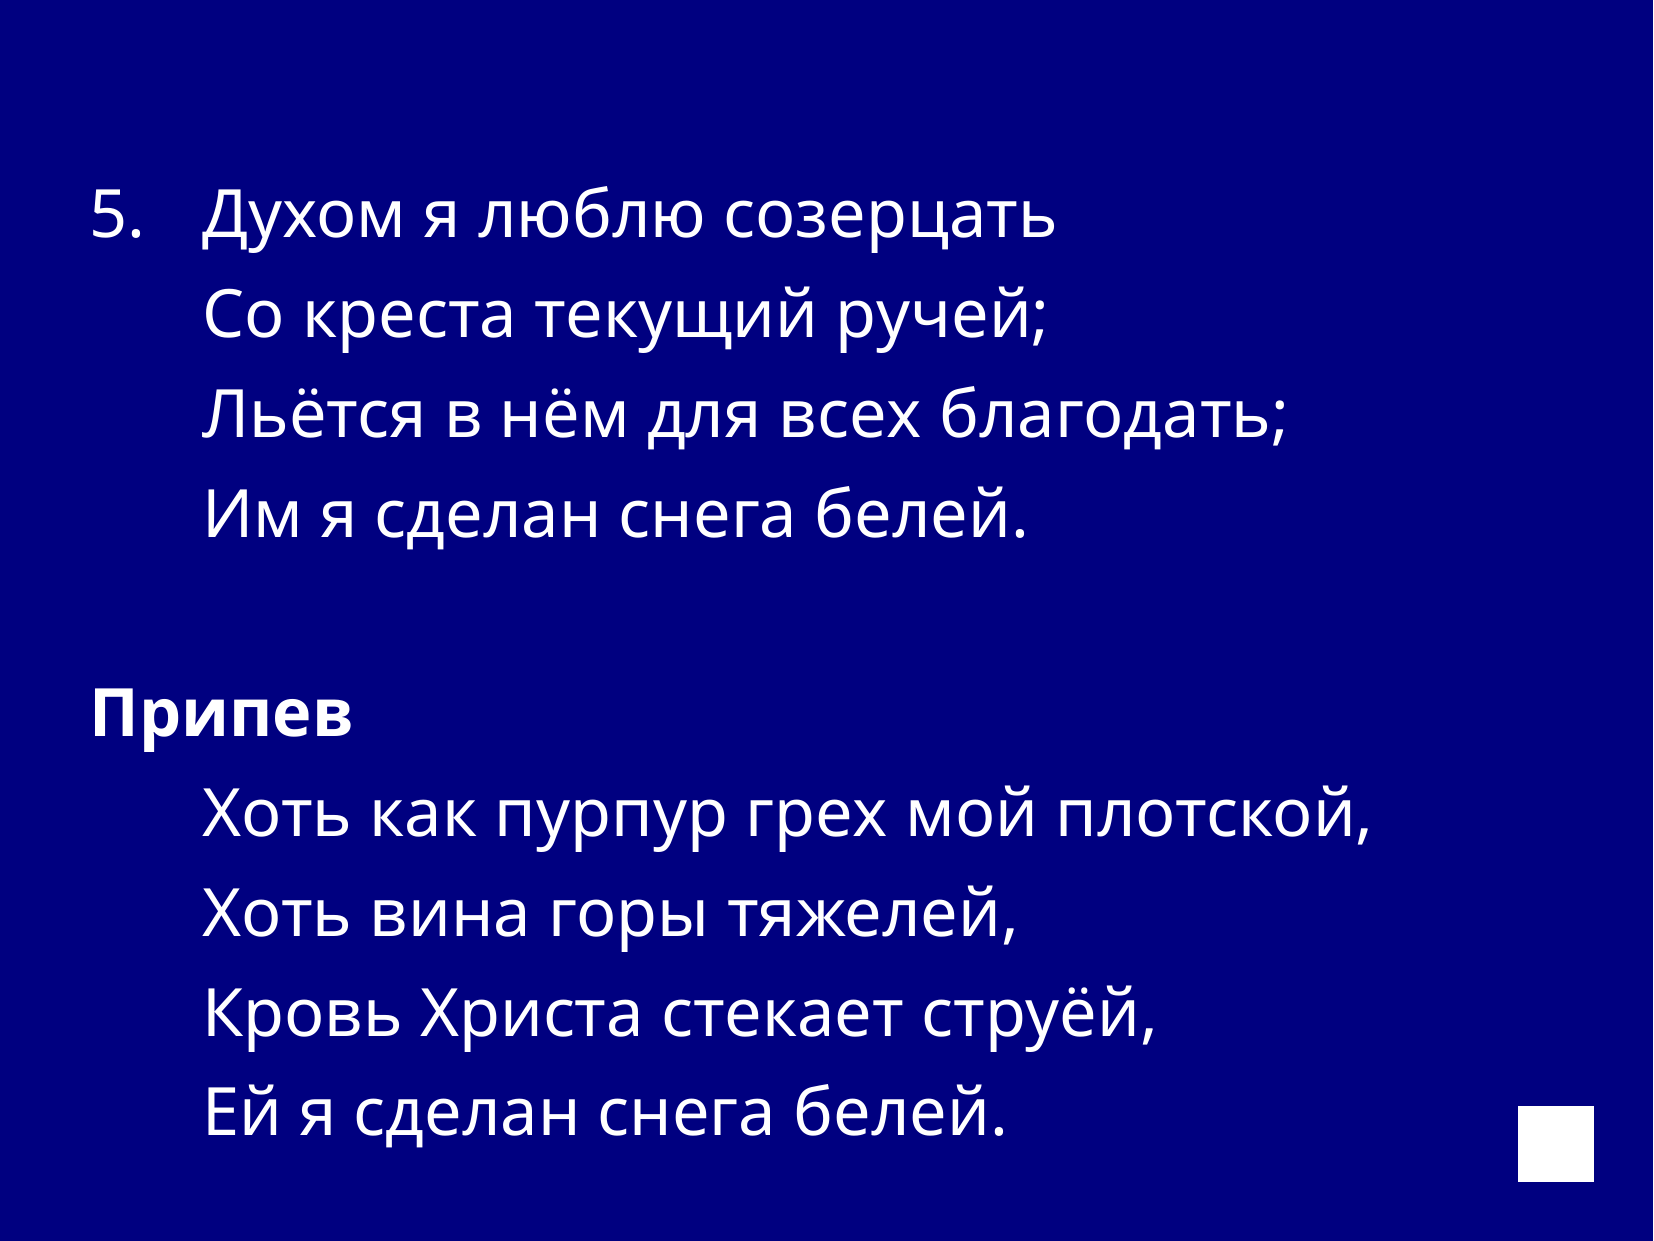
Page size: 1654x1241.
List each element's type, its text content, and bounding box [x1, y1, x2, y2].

text_box 5. Духом я люблю созерцать Со креста текущий ручей; Льётся в нём для всех благодать; Им я сделан снега белей. Припев Хоть как пурпур грех мой плотской, Хоть вина горы тяжелей, Кровь Христа стекает струёй, Ей я сделан снега белей. [75, 150, 1576, 1163]
text_box [1518, 1106, 1594, 1182]
